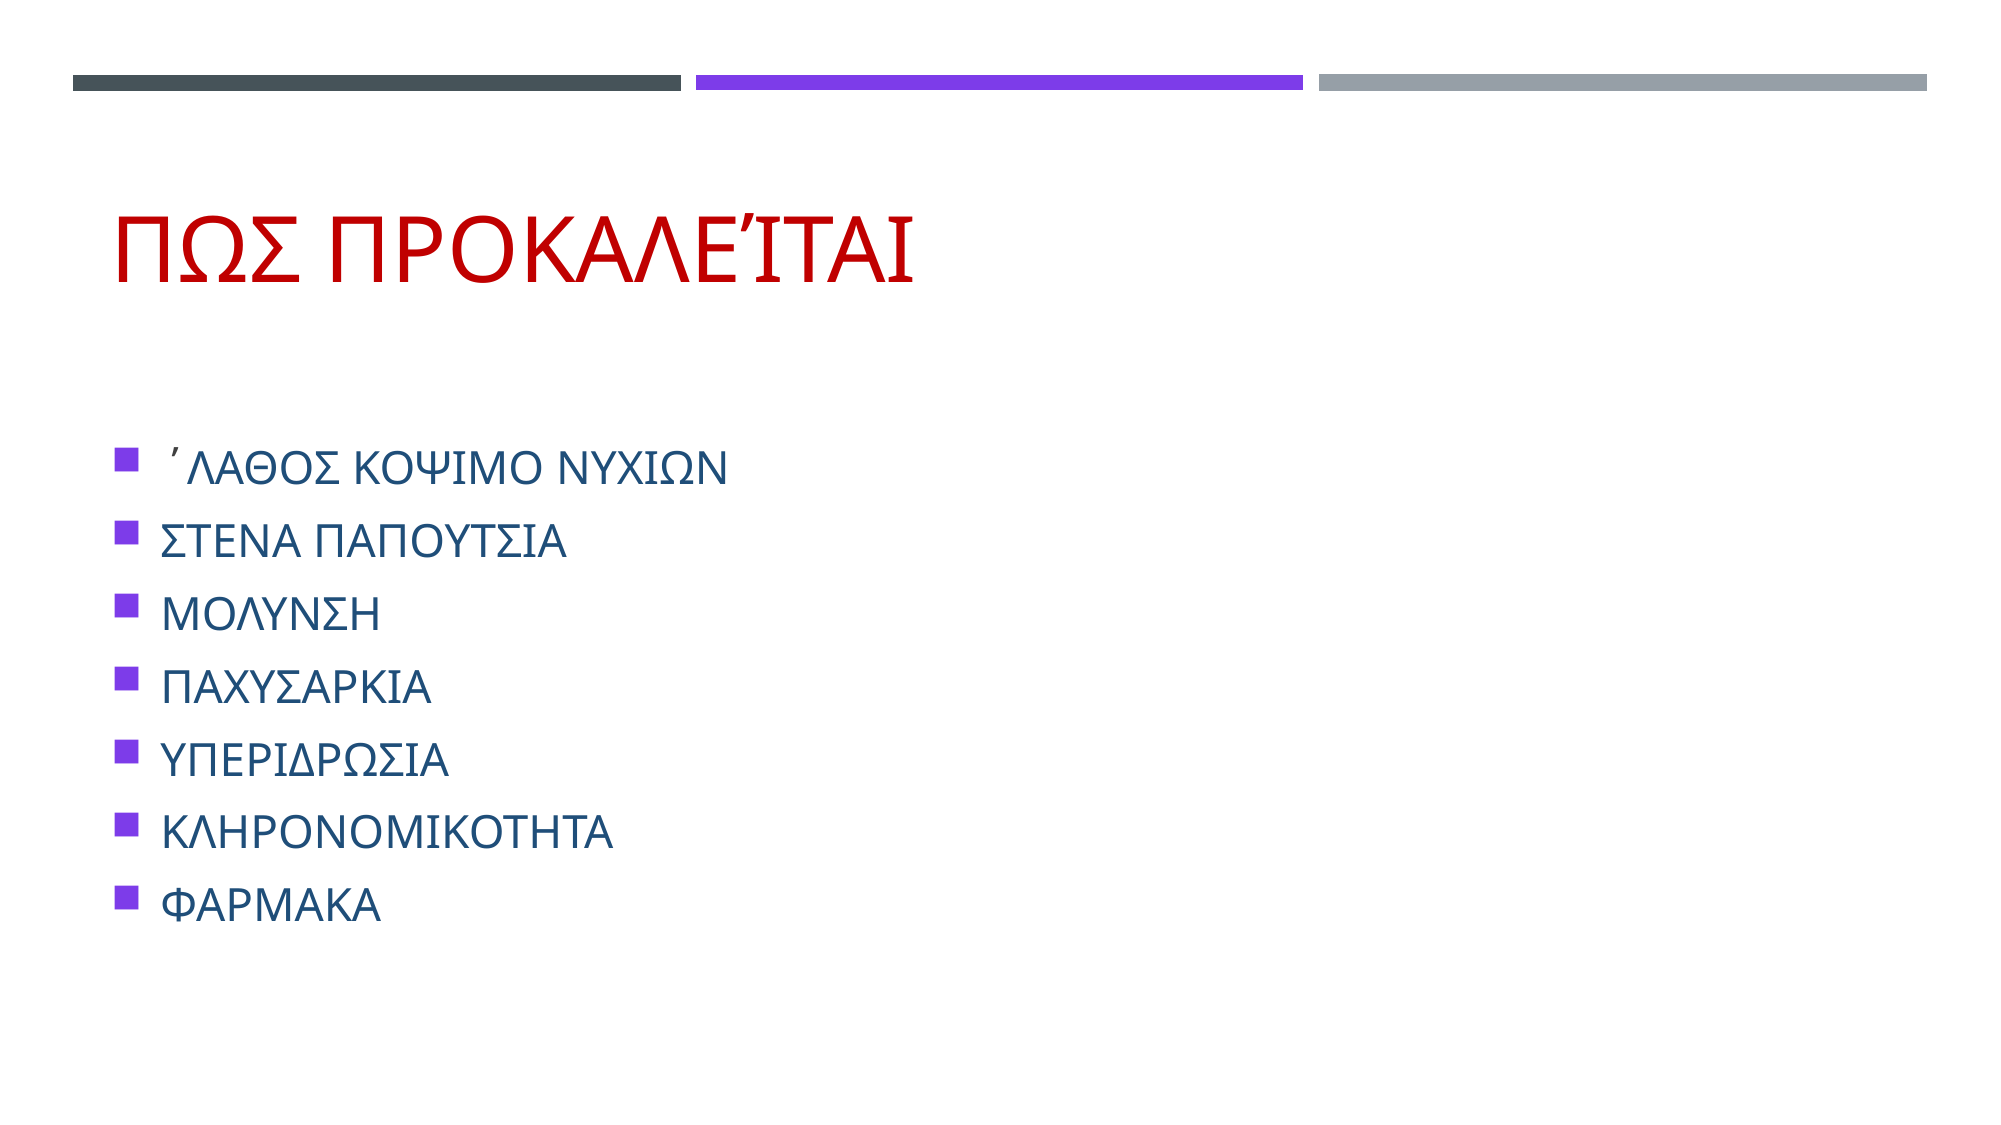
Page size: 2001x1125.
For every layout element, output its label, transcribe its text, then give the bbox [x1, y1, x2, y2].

list ΄ΛΑΘΟΣ ΚΟΨΙΜΟ ΝΥΧΙΩΝ ΣΤΕΝΑ ΠΑΠΟΥΤΣΙΑ ΜΟΛΥΝΣΗ ΠΑΧΥΣΑΡΚΙΑ ΥΠΕΡΙΔΡΩΣΙΑ ΚΛΗΡΟΝΟΜΙΚΟΤΗΤΑ ΦΑΡΜΑΚΑ [95, 383, 1905, 981]
title Πωσ προκαλείται [95, 115, 1000, 311]
